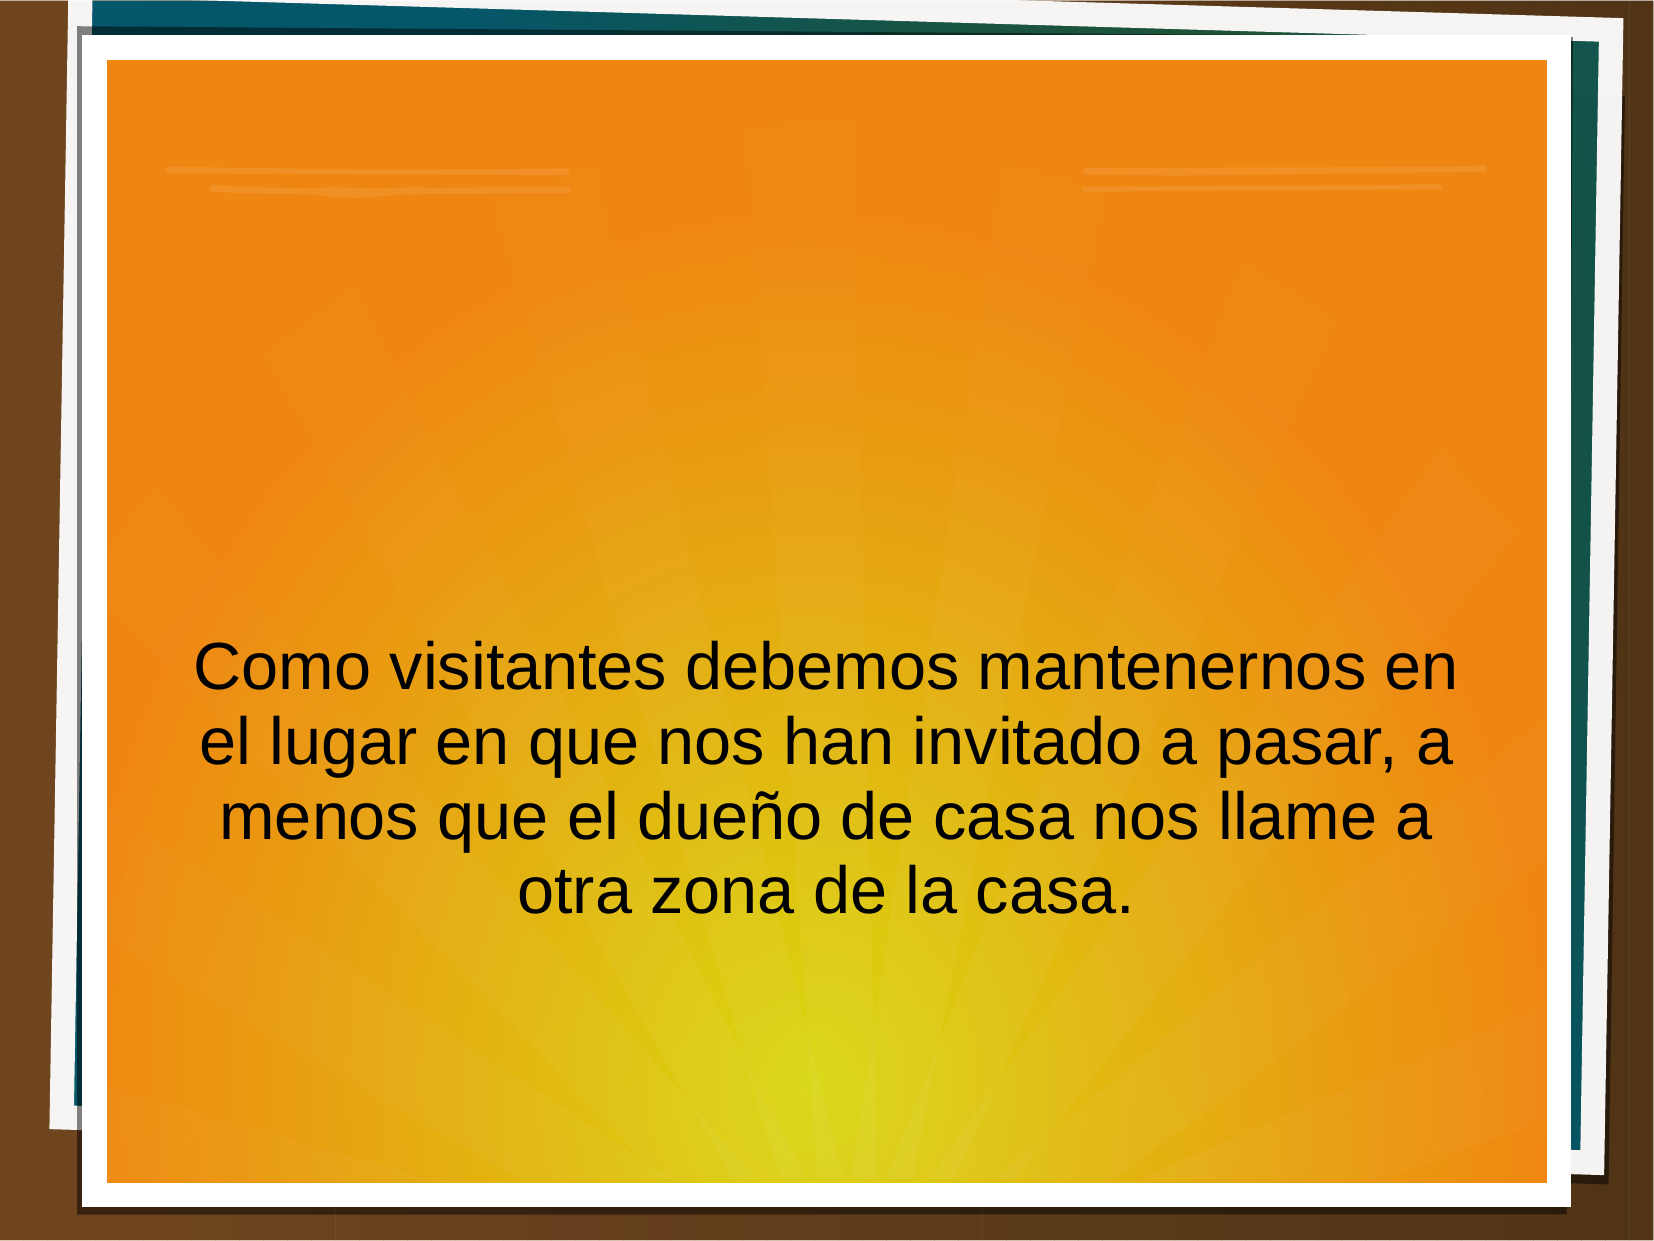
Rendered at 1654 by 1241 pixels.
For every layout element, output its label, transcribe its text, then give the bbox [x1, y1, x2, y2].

subtitle Como visitantes debemos mantenernos en el lugar en que nos han invitado a pasar, a menos que el dueño de casa nos llame a otra zona de la casa. [162, 299, 1492, 1241]
